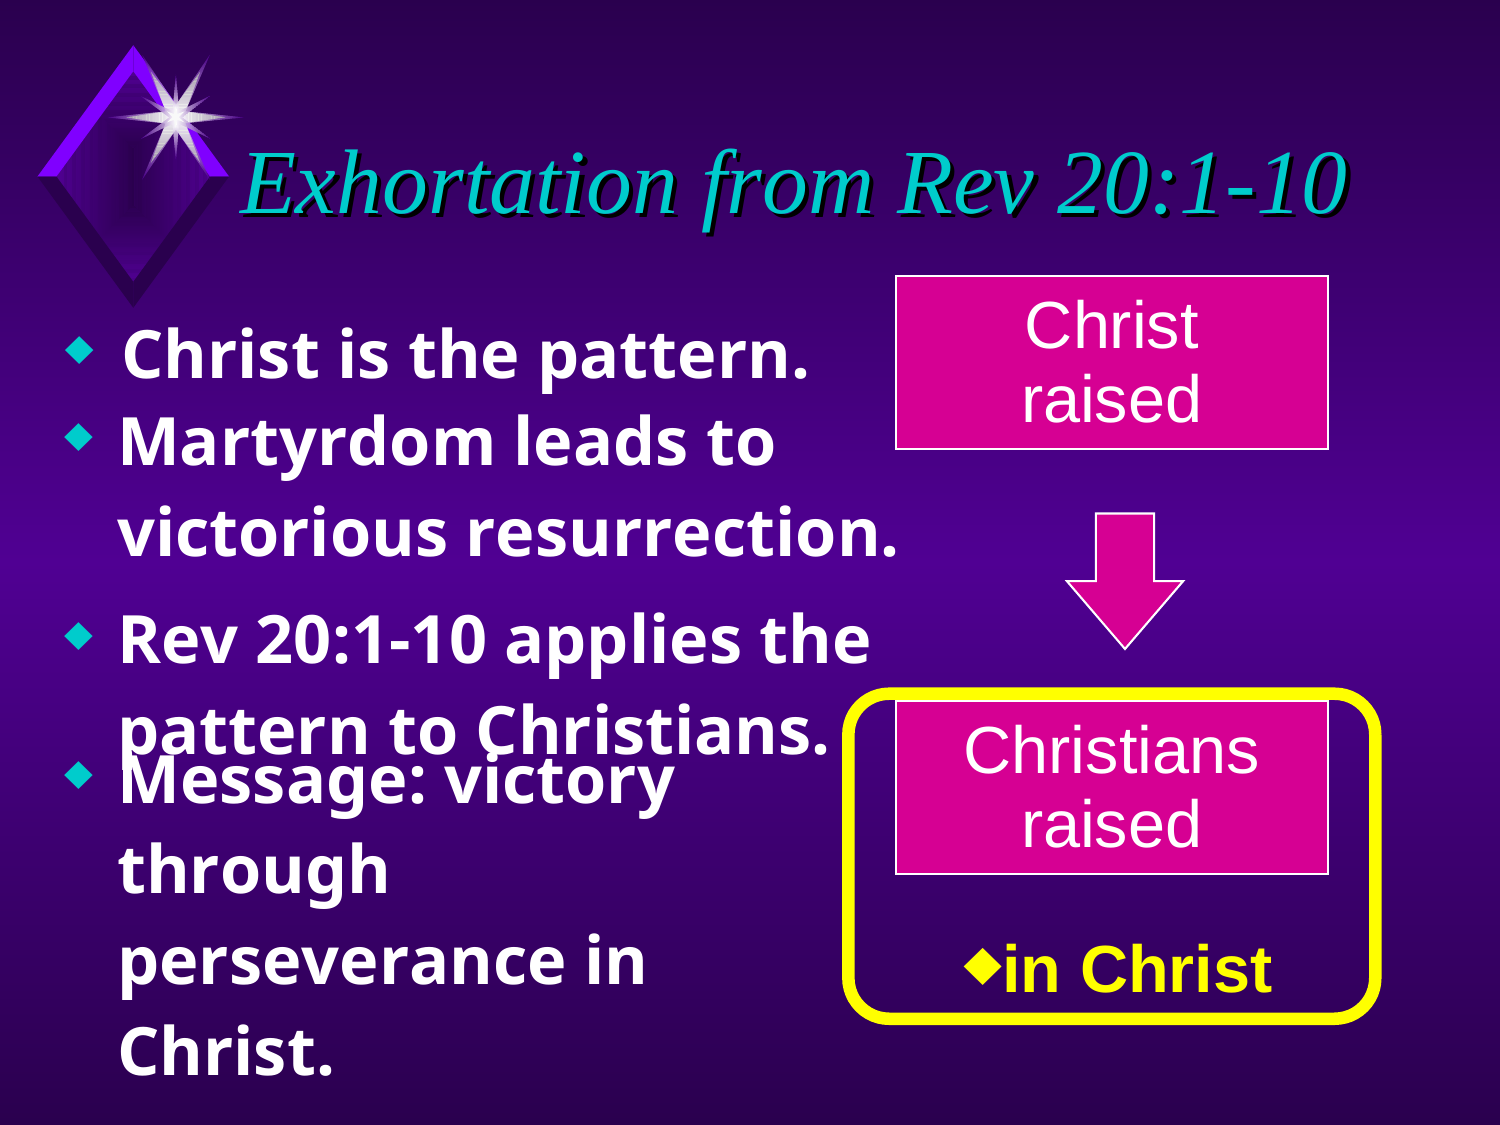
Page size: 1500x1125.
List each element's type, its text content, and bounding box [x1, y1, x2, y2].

text_box Message: victory through perseverance in Christ. [50, 724, 876, 913]
text_box [1066, 513, 1184, 649]
text_box in Christ [868, 924, 1369, 1012]
text_box Christ raised [895, 276, 1328, 449]
text_box Martyrdom leads to victorious resurrection. Rev 20:1-10 applies the pattern to Christians. [49, 387, 975, 713]
text_box Christians raised [895, 701, 1328, 874]
list Christ is the pattern. [49, 299, 888, 387]
title Exhortation from Rev 20:1-10 [224, 78, 1388, 288]
